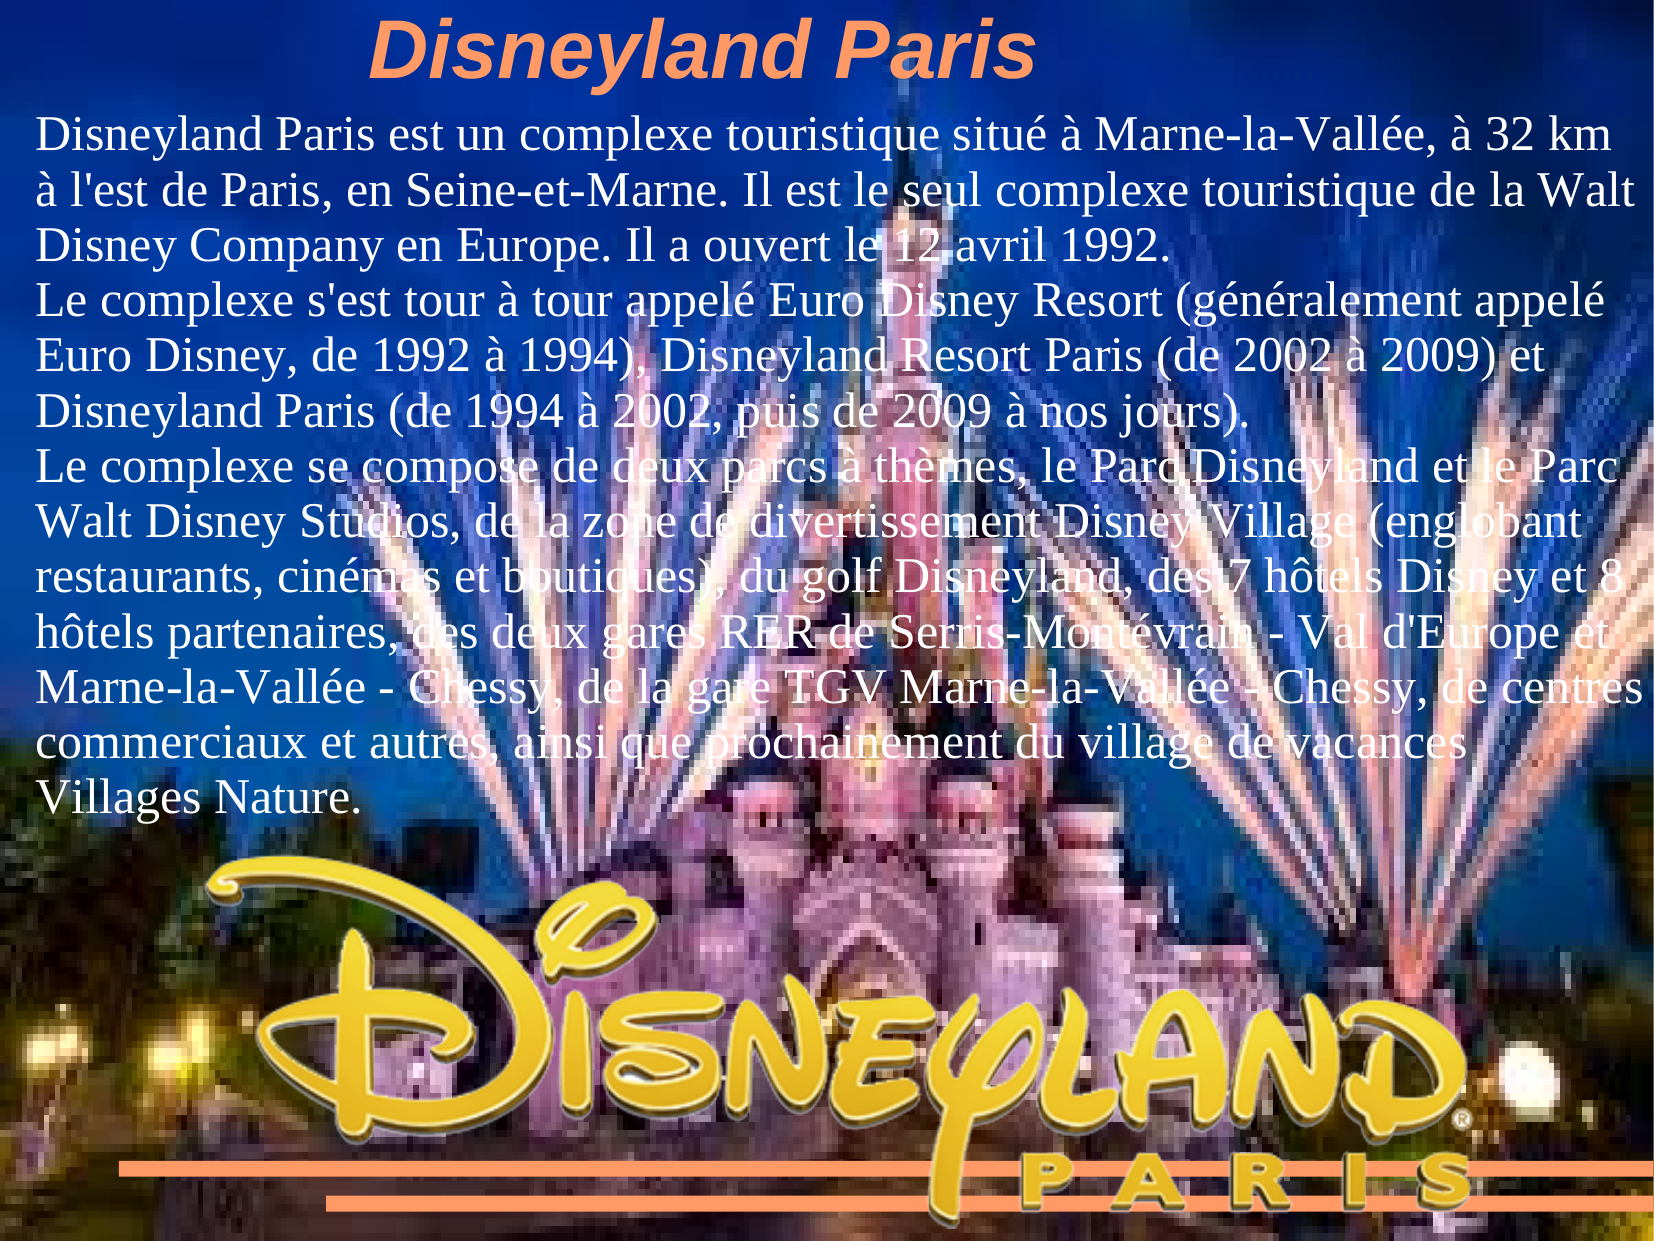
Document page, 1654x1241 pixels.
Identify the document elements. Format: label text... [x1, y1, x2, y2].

text_box [11, 989, 83, 1046]
picture [0, 0, 1654, 1241]
text_box Disneyland Paris est un complexe touristique situé à Marne-la-Vallée, à 32 km à l'est de Paris, en Seine-et-Marne. Il est le seul complexe touristique de la Walt Disney Company en Europe. Il a ouvert le 12 avril 1992. Le complexe s'est tour à tour appelé Euro Disney Resort (généralement appelé Euro Disney, de 1992 à 1994), Disneyland Resort Paris (de 2002 à 2009) et Disneyland Paris (de 1994 à 2002, puis de 2009 à nos jours). Le complexe se compose de deux parcs à thèmes, le Parc Disneyland et le Parc Walt Disney Studios, de la zone de divertissement Disney Village (englobant restaurants, cinémas et boutiques), du golf Disneyland, des 7 hôtels Disney et 8 hôtels partenaires, des deux gares RER de Serris-Montévrain - Val d'Europe et Marne-la-Vallée - Chessy, de la gare TGV Marne-la-Vallée - Chessy, de centres commerciaux et autres, ainsi que prochainement du village de vacances Villages Nature. [35, 106, 1648, 838]
title Disneyland Paris [158, 0, 1571, 106]
